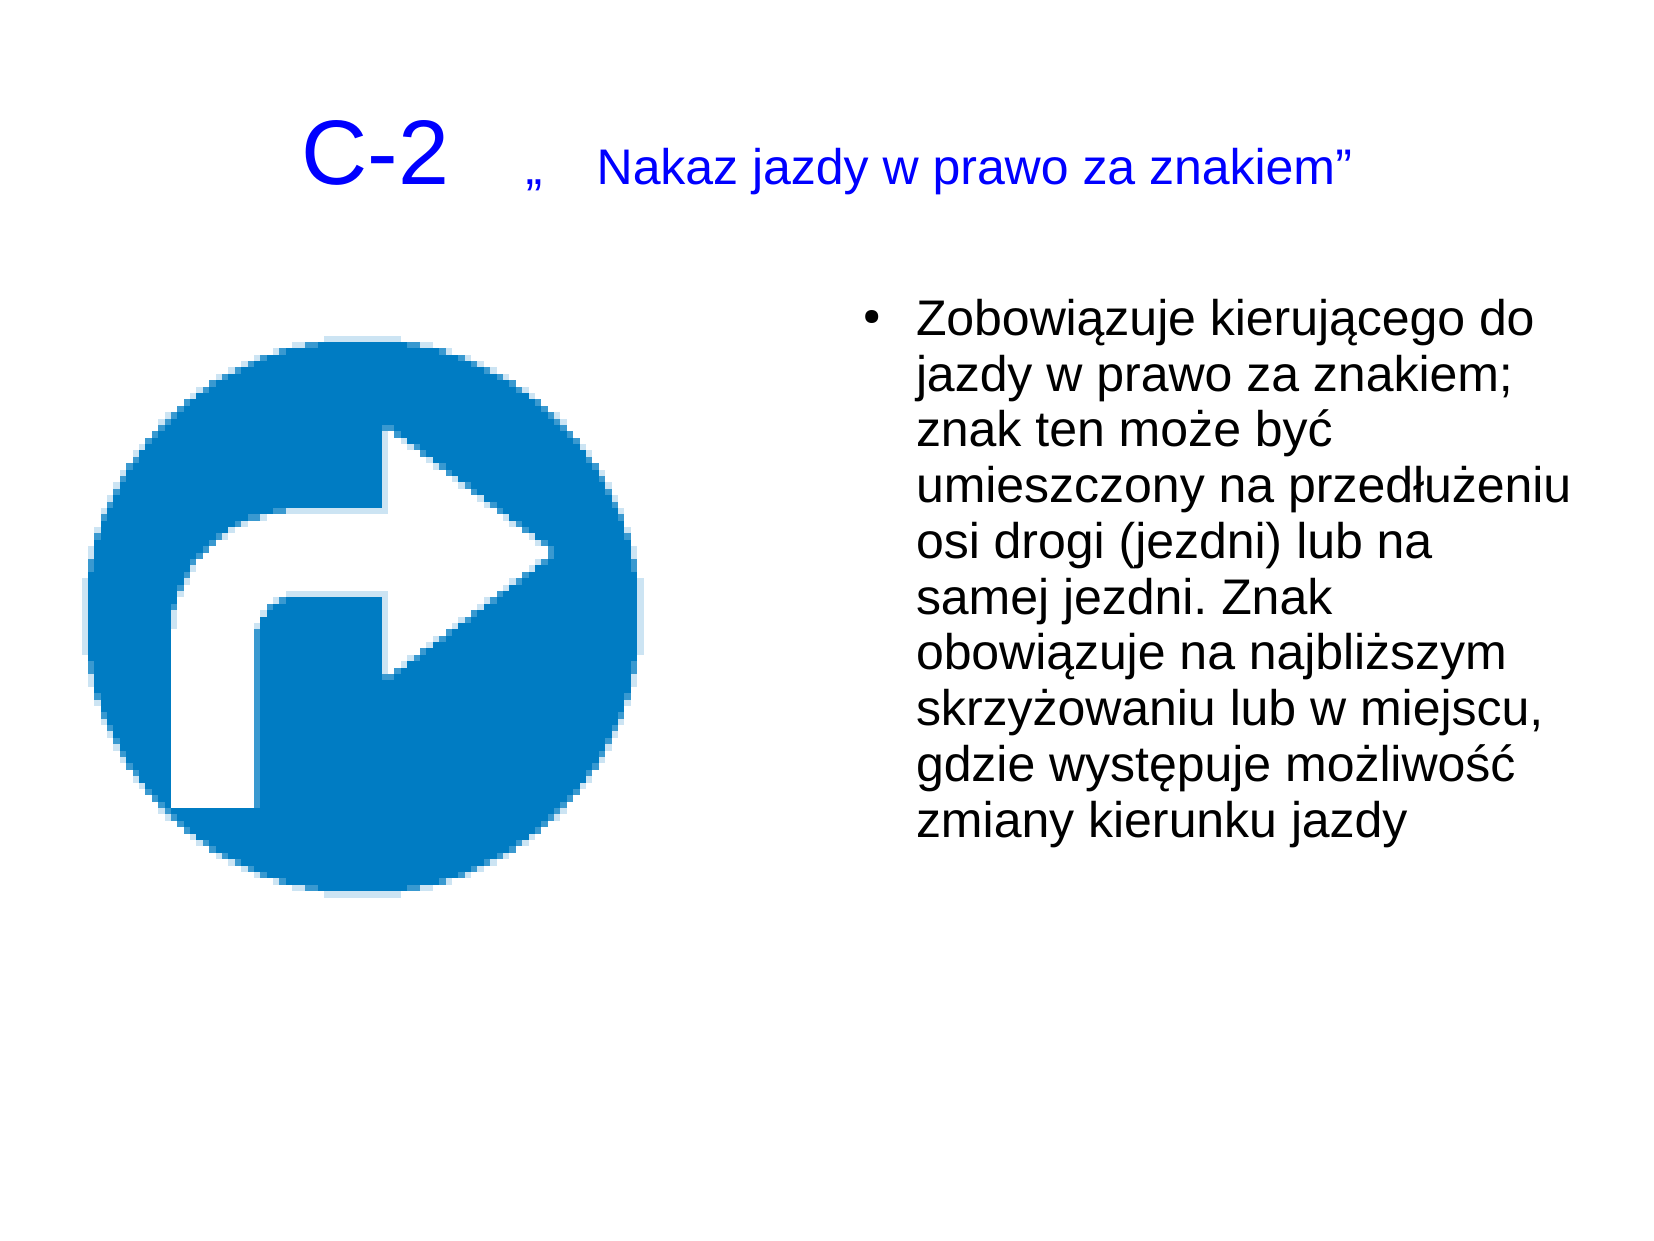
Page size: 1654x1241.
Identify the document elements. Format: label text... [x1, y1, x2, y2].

title C-2 „ Nakaz jazdy w prawo za znakiem” [82, 56, 1571, 250]
list Zobowiązuje kierującego do jazdy w prawo za znakiem; znak ten może być umieszczony na przedłużeniu osi drogi (jezdni) lub na samej jezdni. Znak obowiązuje na najbliższym skrzyżowaniu lub w miejscu, gdzie występuje możliwość zmiany kierunku jazdy [845, 290, 1572, 1094]
picture [82, 336, 644, 898]
